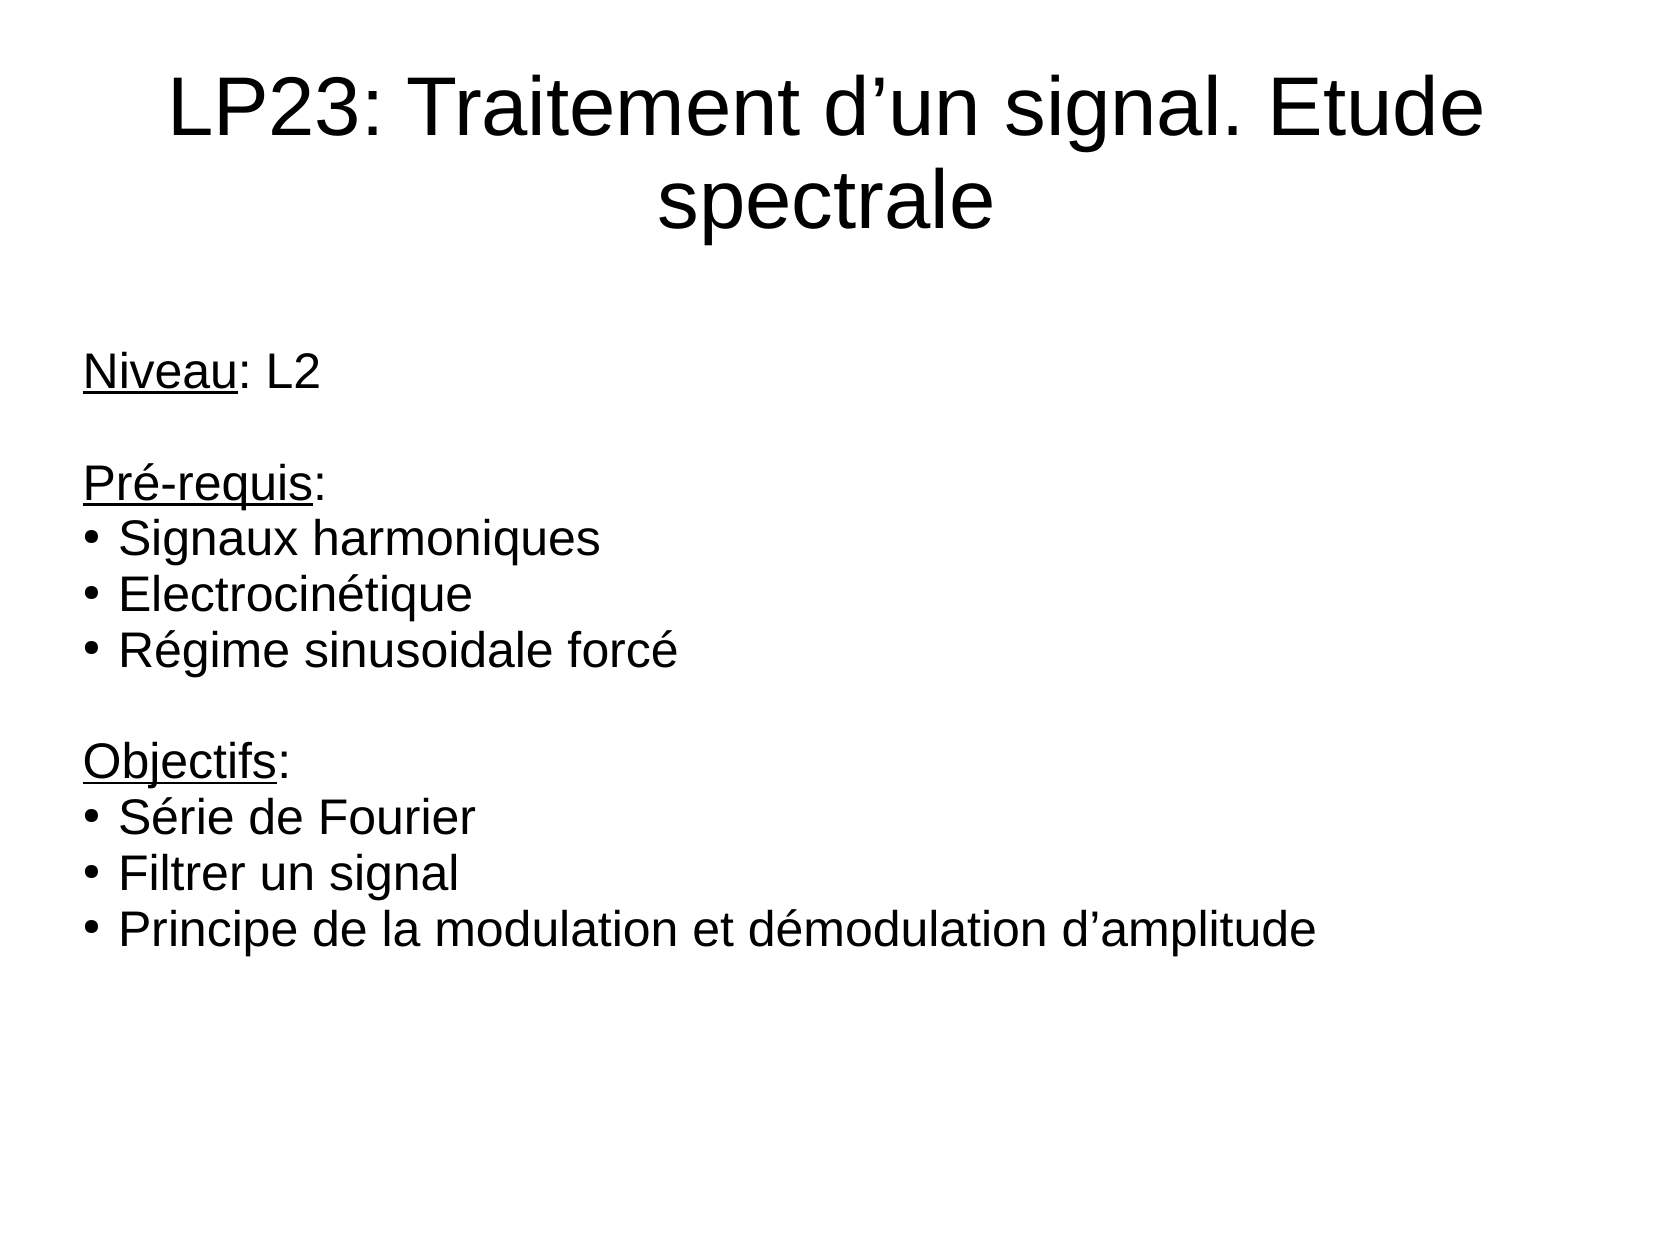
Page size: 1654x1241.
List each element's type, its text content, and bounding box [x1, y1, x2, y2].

subtitle Niveau: L2 Pré-requis: Signaux harmoniques Electrocinétique Régime sinusoidale forcé Objectifs: Série de Fourier Filtrer un signal Principe de la modulation et démodulation d’amplitude [82, 290, 1571, 1010]
title LP23: Traitement d’un signal. Etude spectrale [82, 49, 1571, 257]
